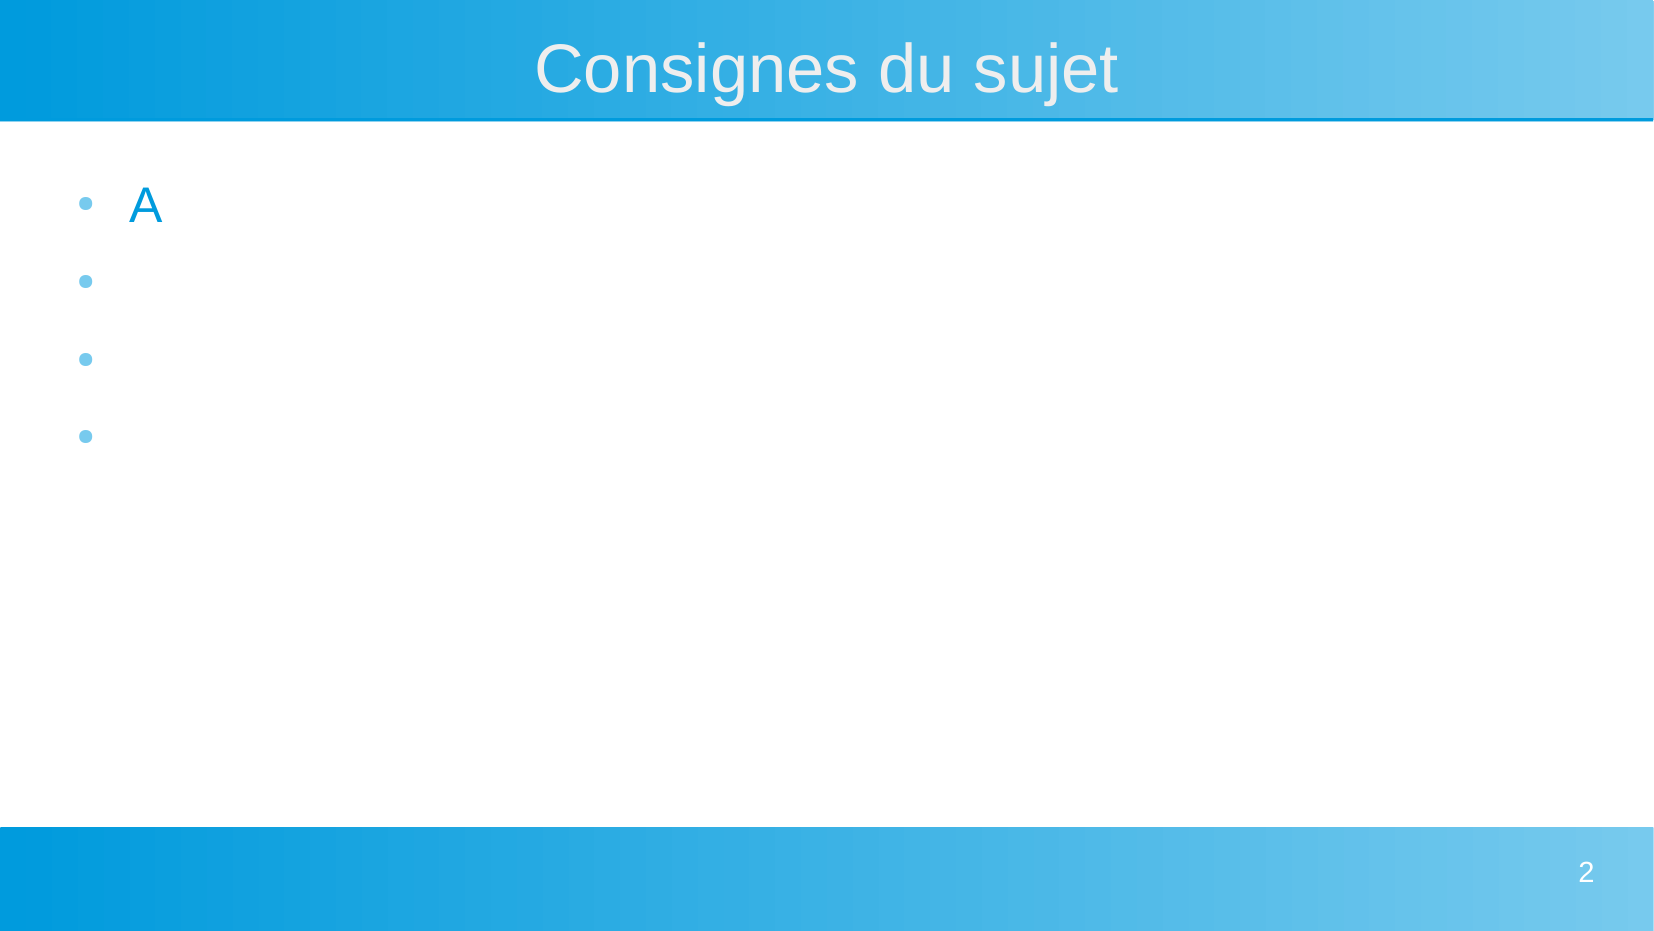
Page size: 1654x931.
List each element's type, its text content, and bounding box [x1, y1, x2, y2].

title Consignes du sujet [59, 29, 1595, 108]
list A [59, 177, 1595, 768]
